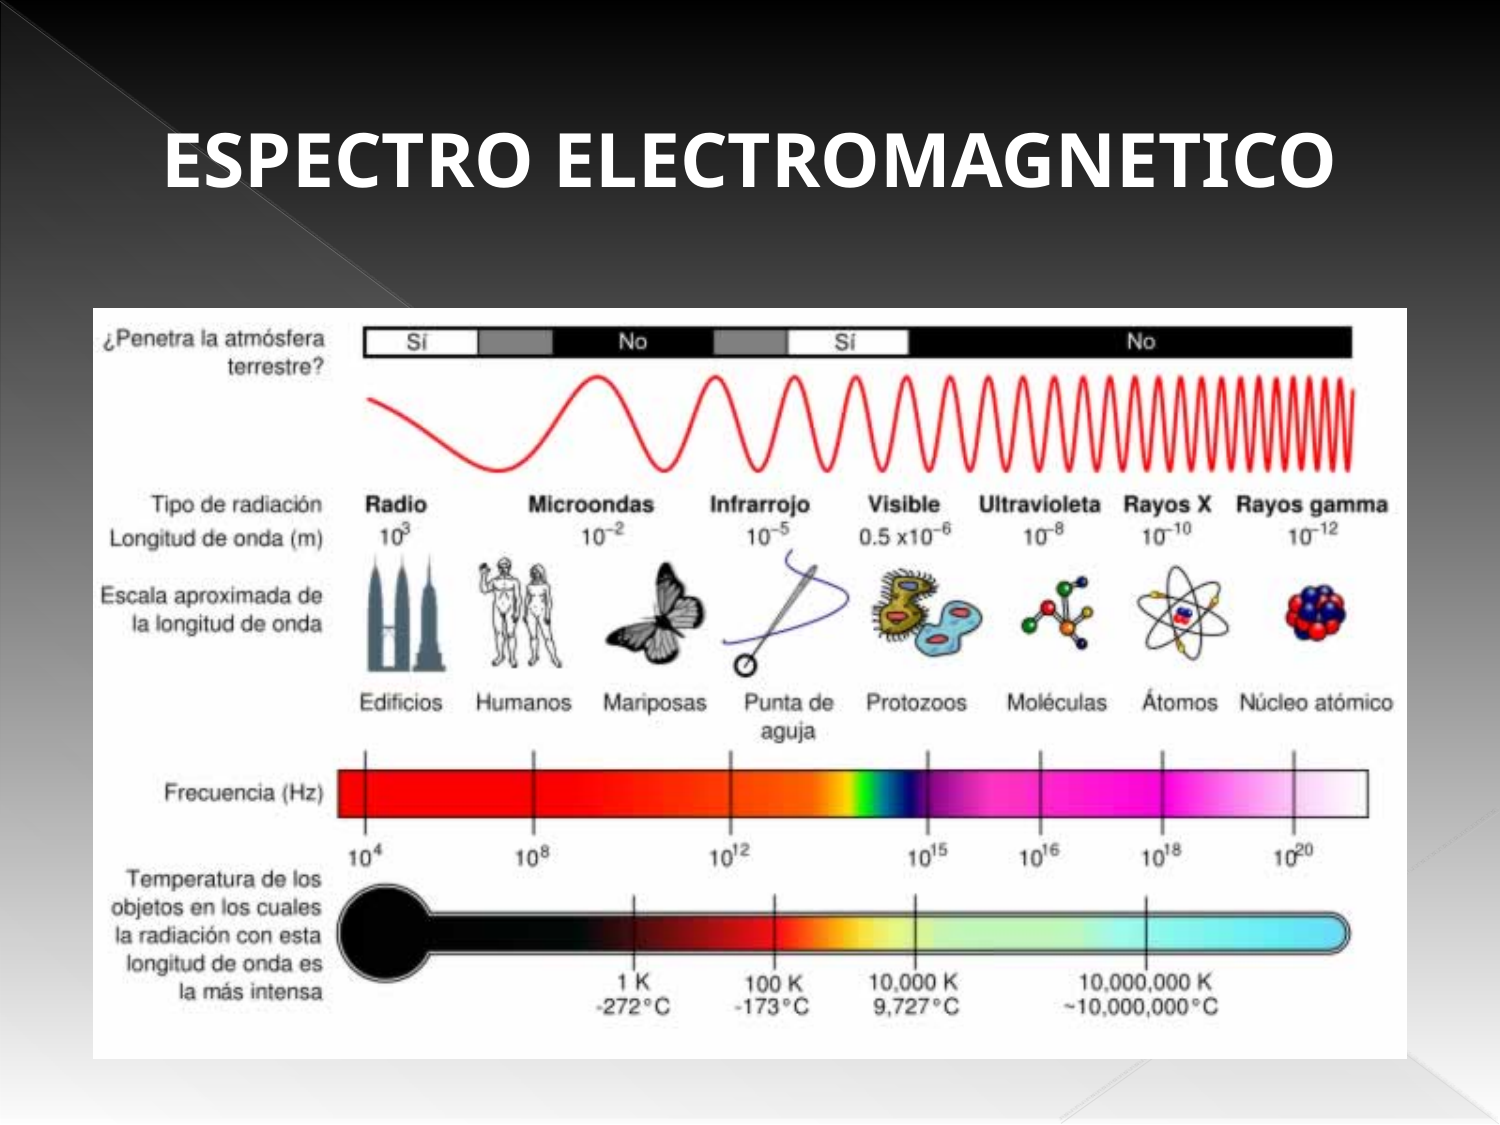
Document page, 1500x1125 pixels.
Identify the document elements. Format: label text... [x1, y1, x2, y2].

title ESPECTRO ELECTROMAGNETICO [75, 43, 1425, 274]
picture [93, 308, 1407, 1059]
